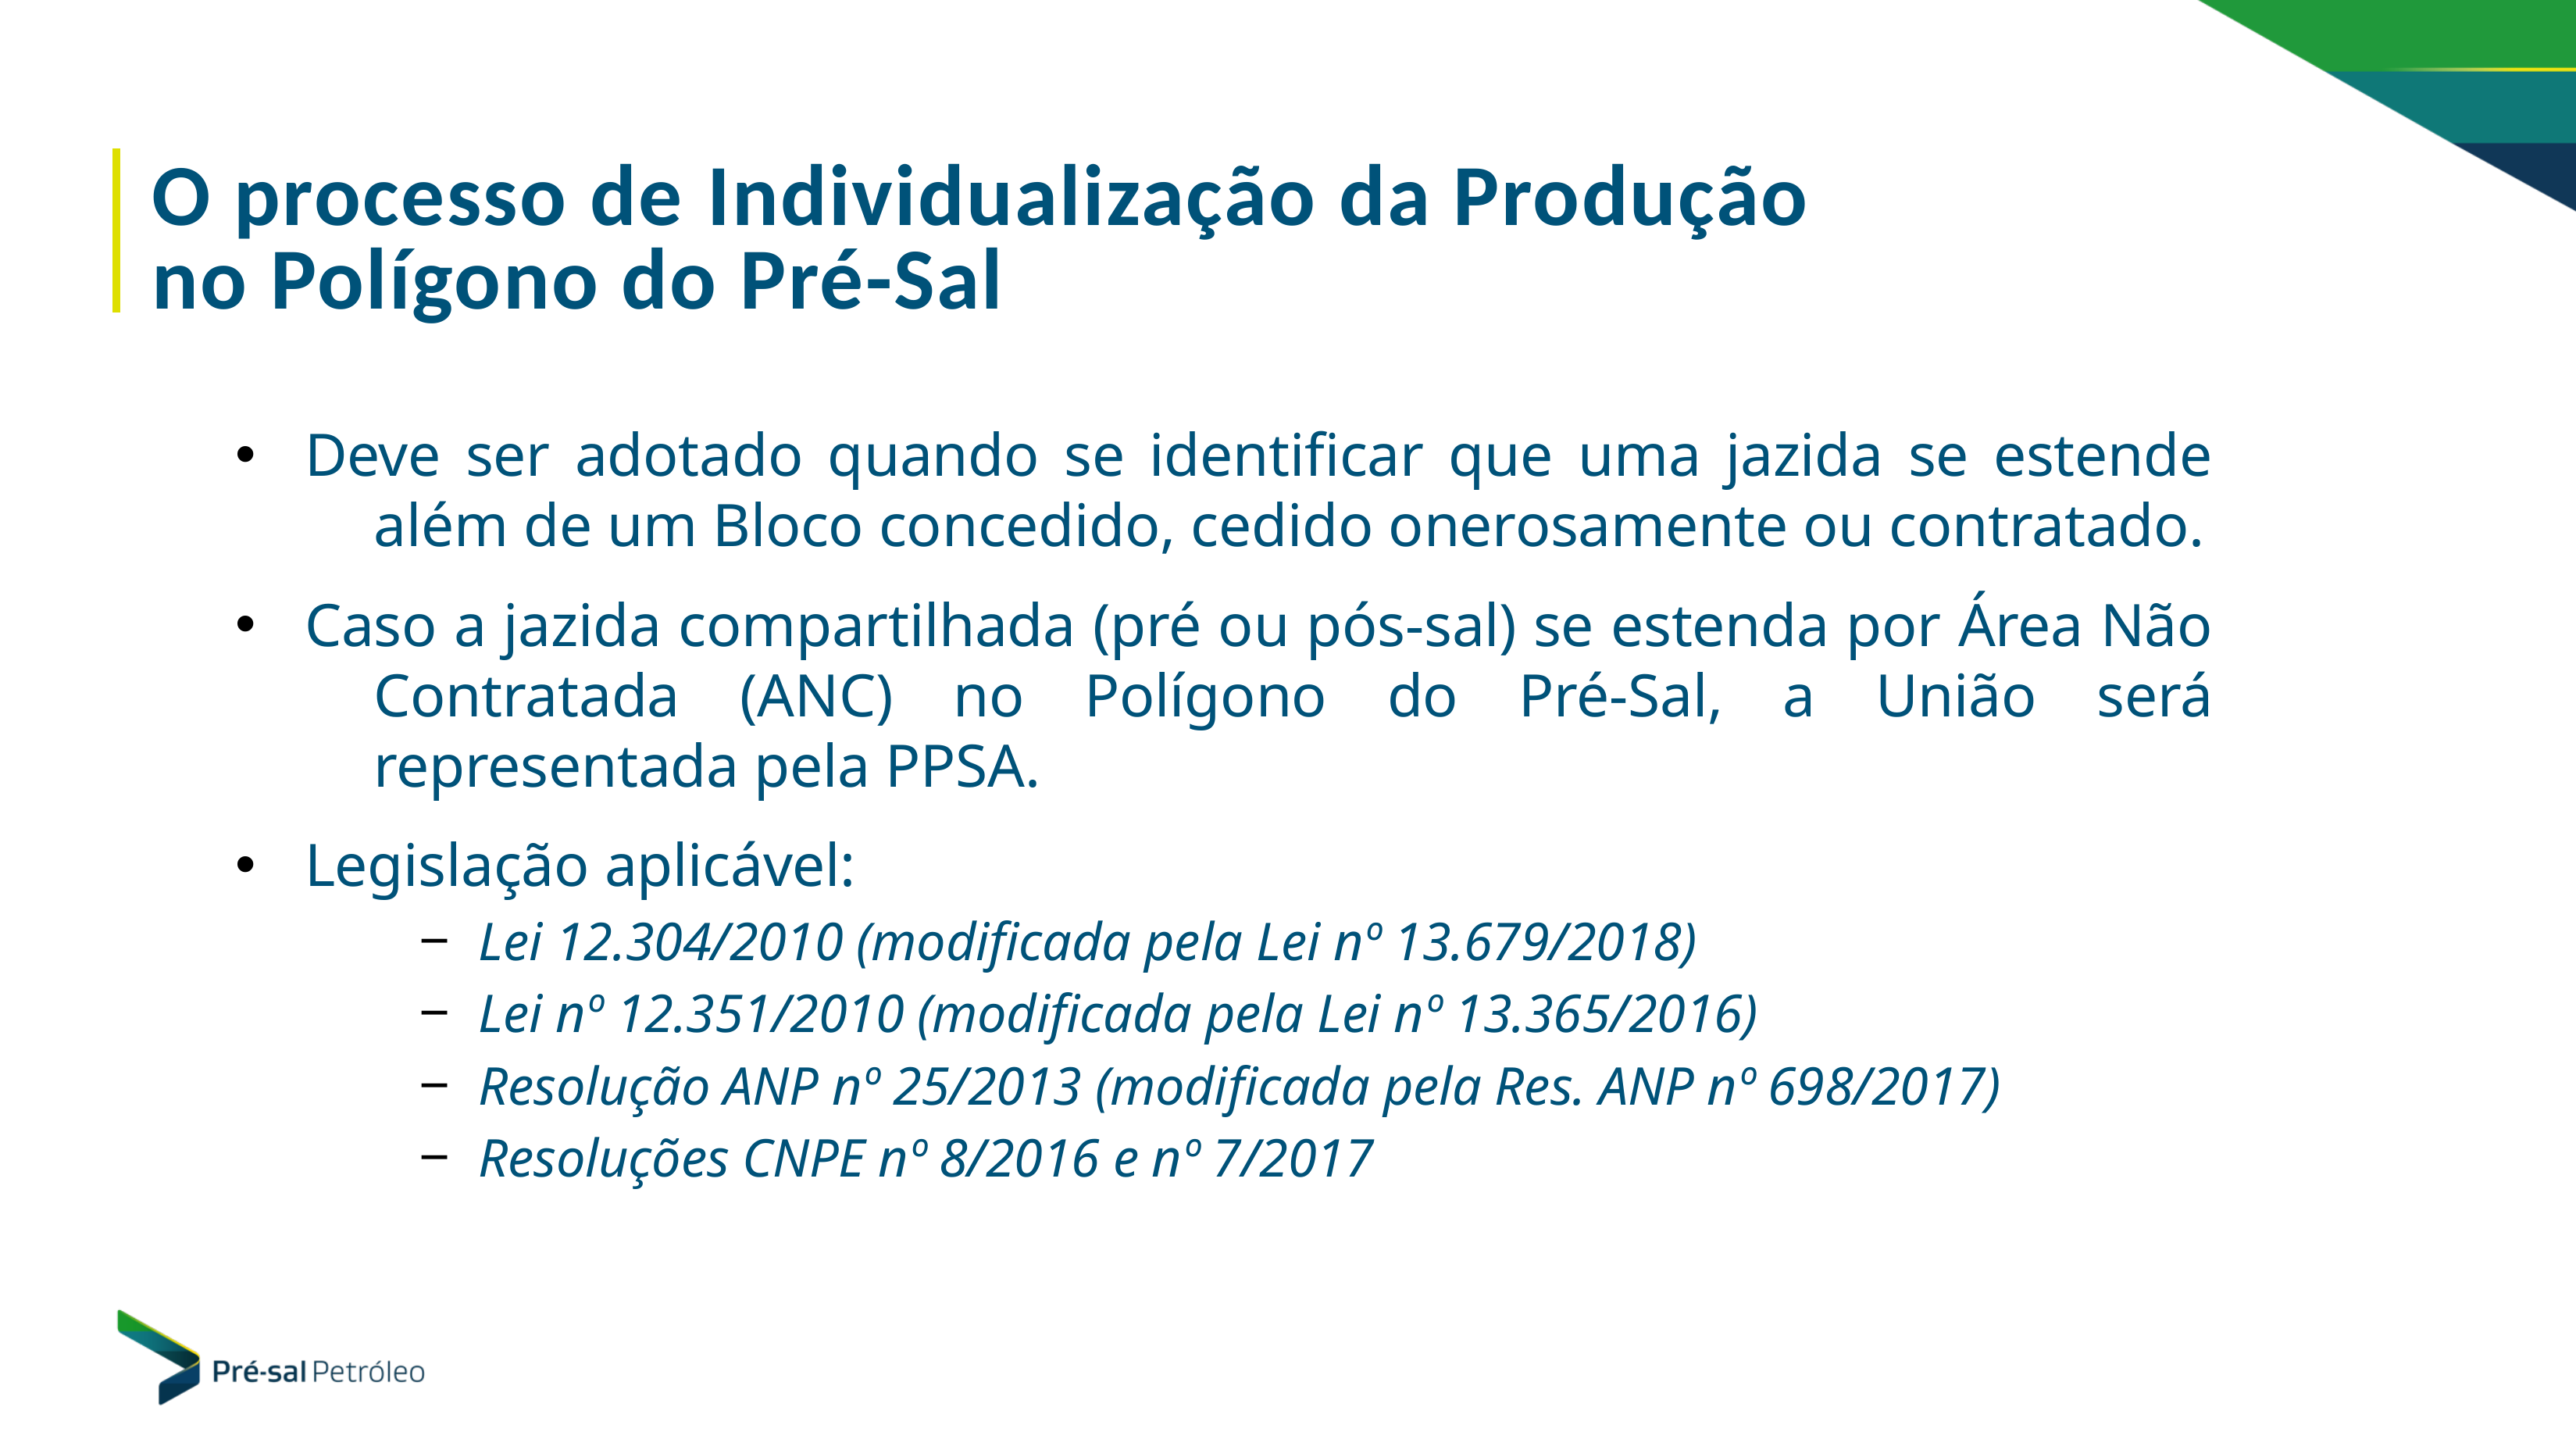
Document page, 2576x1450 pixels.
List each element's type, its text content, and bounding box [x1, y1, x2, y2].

text_box Deve ser adotado quando se identificar que uma jazida se estende além de um Bloco concedido, cedido onerosamente ou contratado. Caso a jazida compartilhada (pré ou pós-sal) se estenda por Área Não Contratada (ANC) no Polígono do Pré-Sal, a União será representada pela PPSA. Legislação aplicável: Lei 12.304/2010 (modificada pela Lei nº 13.679/2018) Lei nº 12.351/2010 (modificada pela Lei nº 13.365/2016) Resolução ANP nº 25/2013 (modificada pela Res. ANP nº 698/2017) Resoluções CNPE nº 8/2016 e nº 7/2017 [223, 412, 2225, 1180]
title O processo de Individualização da Produção no Polígono do Pré-Sal [150, 158, 1913, 328]
